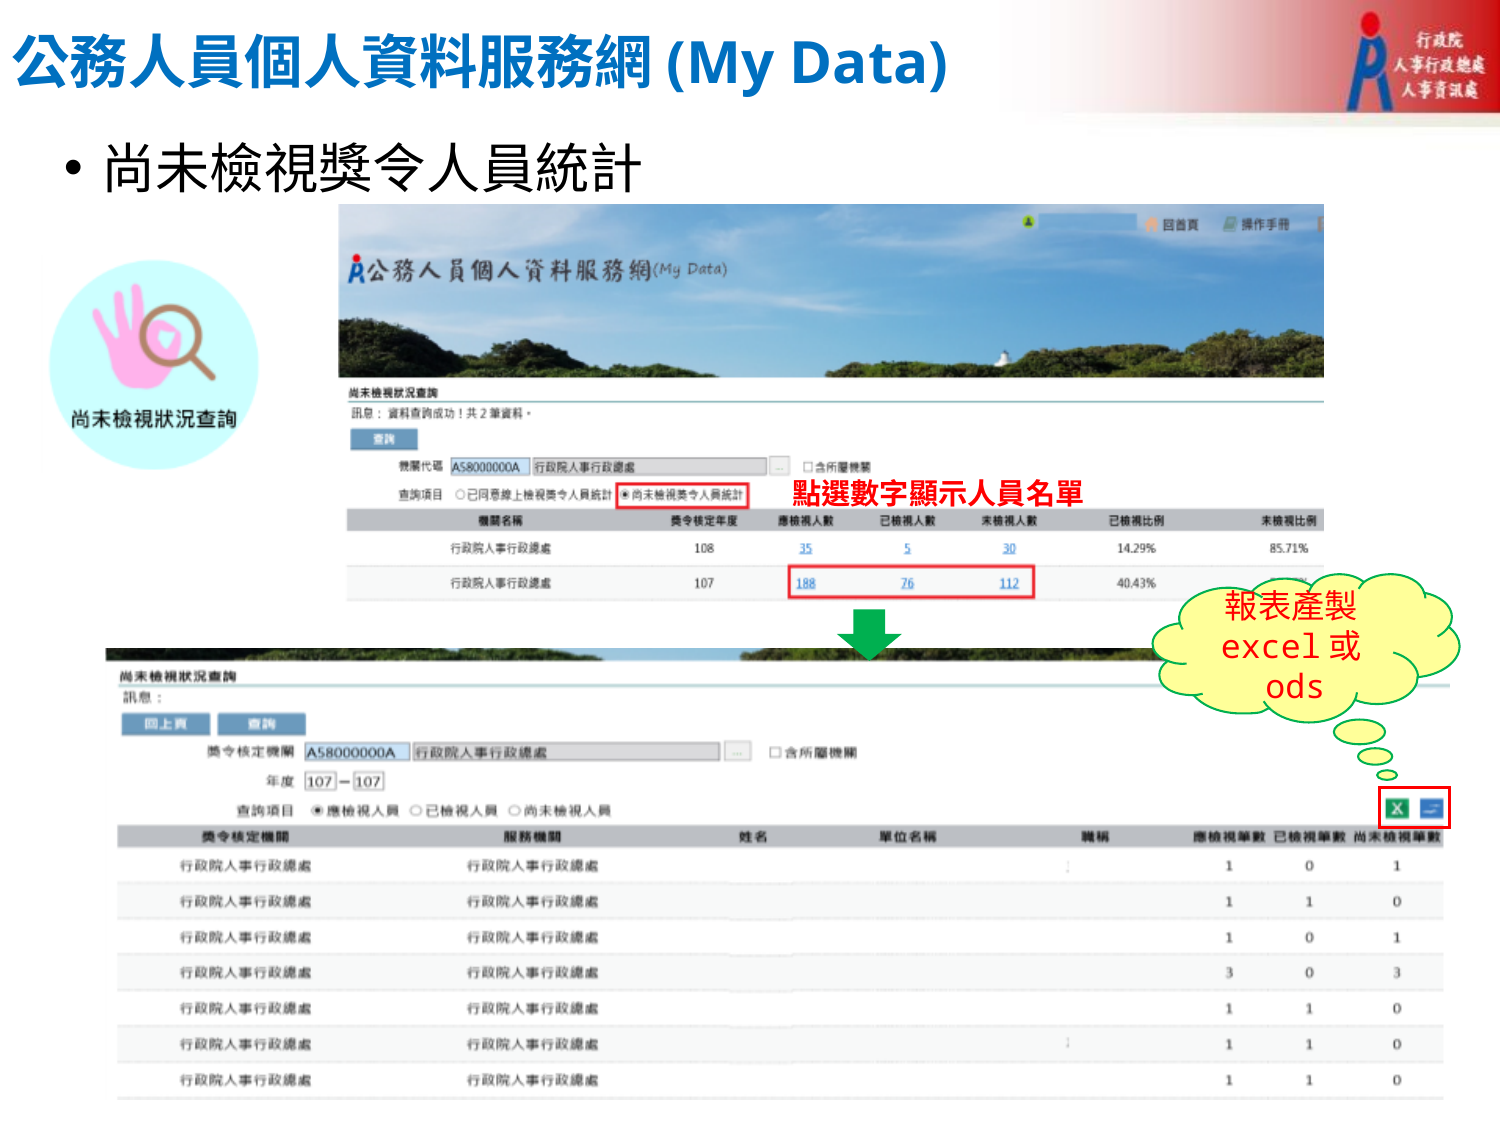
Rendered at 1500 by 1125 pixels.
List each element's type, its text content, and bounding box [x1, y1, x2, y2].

picture [105, 0, 1500, 1125]
text_box 報表產製excel或ods [1152, 574, 1460, 723]
text_box 點選數字顯示人員名單 [777, 467, 1124, 519]
text_box 報表產製excel或ods [1358, 748, 1393, 765]
list 尚未檢視獎令人員統計 [48, 139, 1443, 211]
text_box [839, 610, 899, 660]
text_box 報表產製excel或ods [1333, 719, 1386, 745]
picture [41, 255, 266, 473]
title 公務人員個人資料服務網(My Data) [0, 0, 1377, 130]
